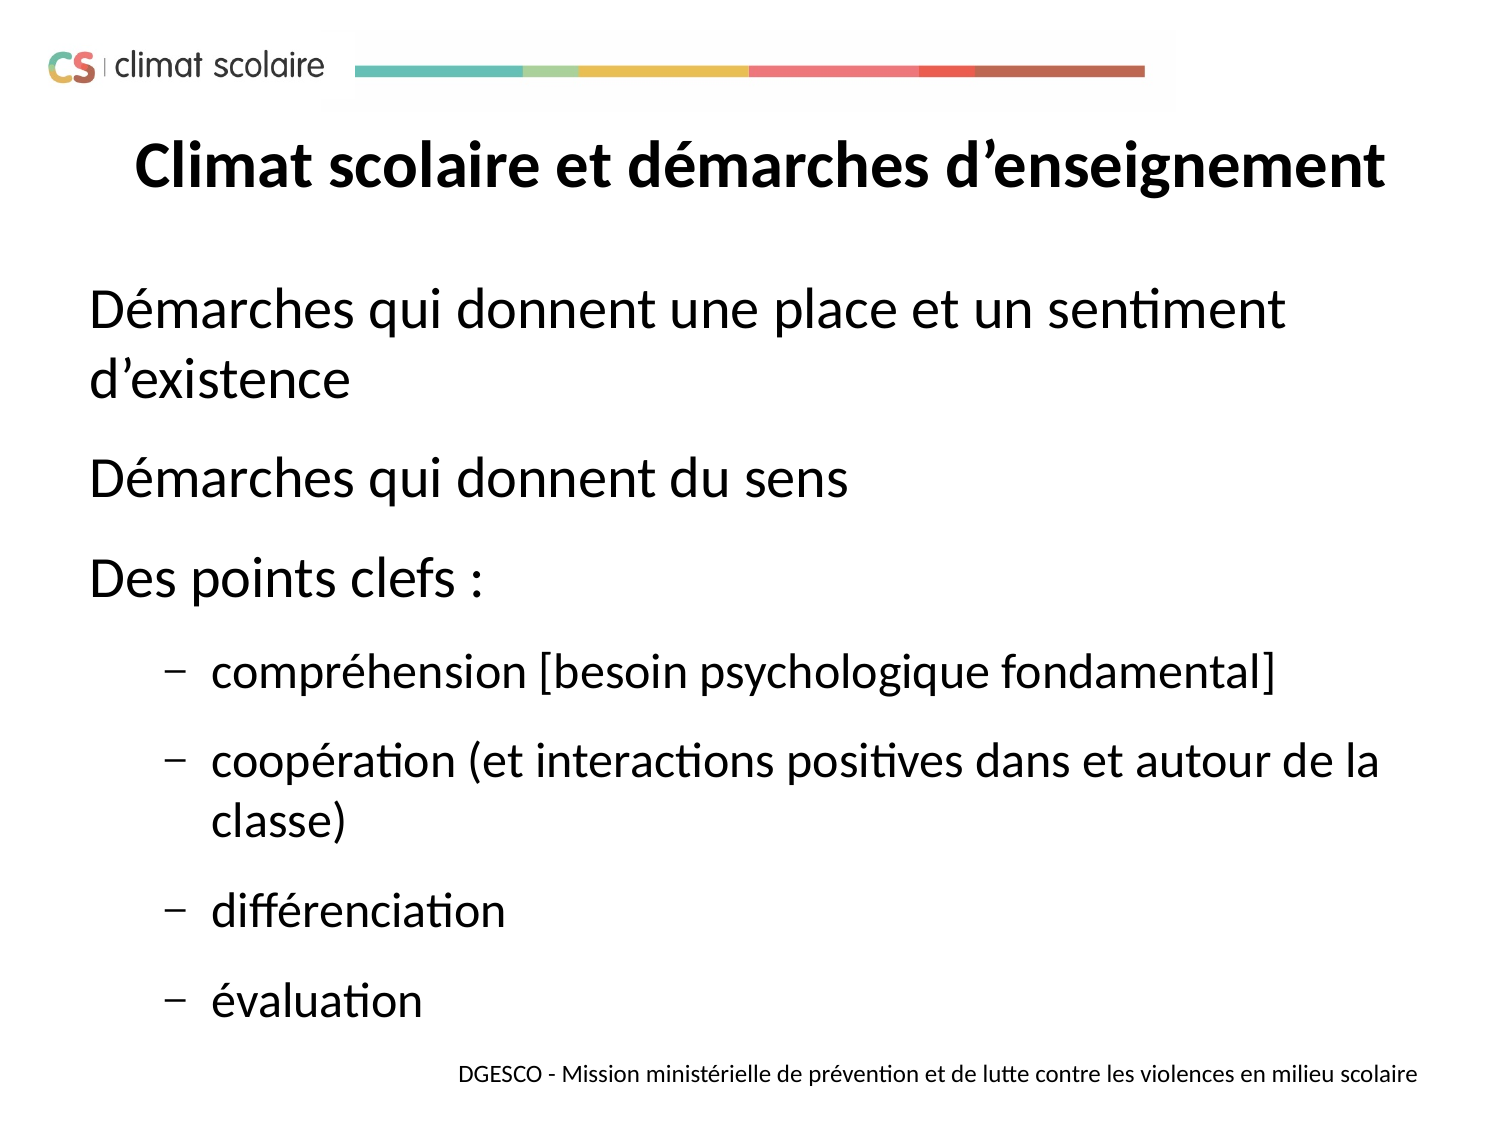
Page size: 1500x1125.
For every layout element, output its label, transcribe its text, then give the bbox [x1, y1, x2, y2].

list Démarches qui donnent une place et un sentiment d’existence Démarches qui donnent du sens Des points clefs : compréhension [besoin psychologique fondamental] coopération (et interactions positives dans et autour de la classe) différenciation évaluation [75, 262, 1425, 1005]
picture [26, 30, 1176, 112]
title Climat scolaire et démarches d’enseignement [53, 113, 1471, 233]
